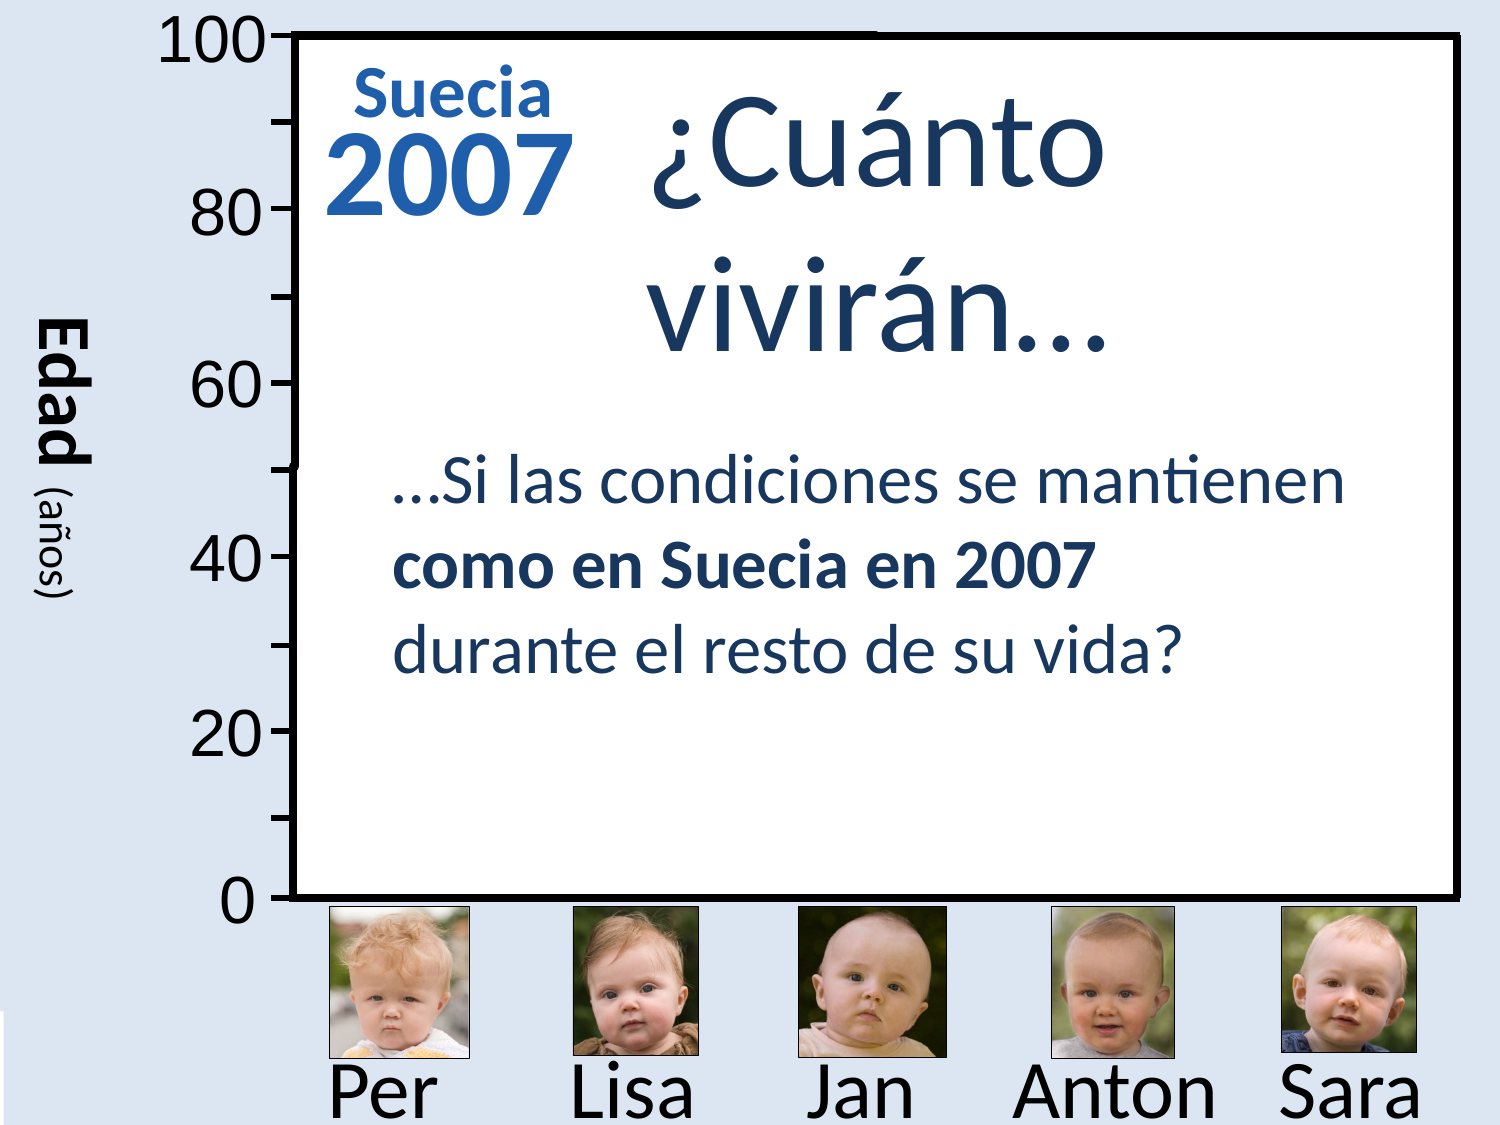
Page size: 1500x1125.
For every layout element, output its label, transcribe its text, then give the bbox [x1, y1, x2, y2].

text_box Jan [791, 1027, 991, 1125]
text_box [283, 0, 1500, 41]
picture [1051, 906, 1174, 1058]
text_box Lisa [555, 1027, 715, 1125]
text_box 60 [174, 333, 281, 429]
text_box Sara [1263, 1027, 1499, 1125]
text_box 2007 [308, 83, 592, 249]
picture [1281, 906, 1417, 1052]
text_box Suecia [337, 35, 569, 141]
text_box 2007 [404, 145, 432, 204]
text_box ¿Cuánto vivirán… [630, 41, 1500, 387]
text_box 80 [174, 161, 281, 256]
text_box 100 [141, 0, 283, 83]
text_box Anton [998, 1027, 1248, 1125]
text_box 20 [174, 682, 281, 778]
text_box Per [312, 1027, 491, 1125]
text_box 2007 [467, 145, 495, 204]
picture [329, 906, 469, 1058]
text_box [0, 0, 1500, 1125]
text_box 0 [204, 849, 283, 945]
text_box 40 [174, 507, 281, 603]
picture [798, 906, 947, 1057]
text_box Edad (años) [17, 301, 138, 637]
text_box …Si las condiciones se mantienen como en Suecia en 2007 durante el resto de su vida? [377, 425, 1441, 695]
picture [572, 906, 699, 1056]
